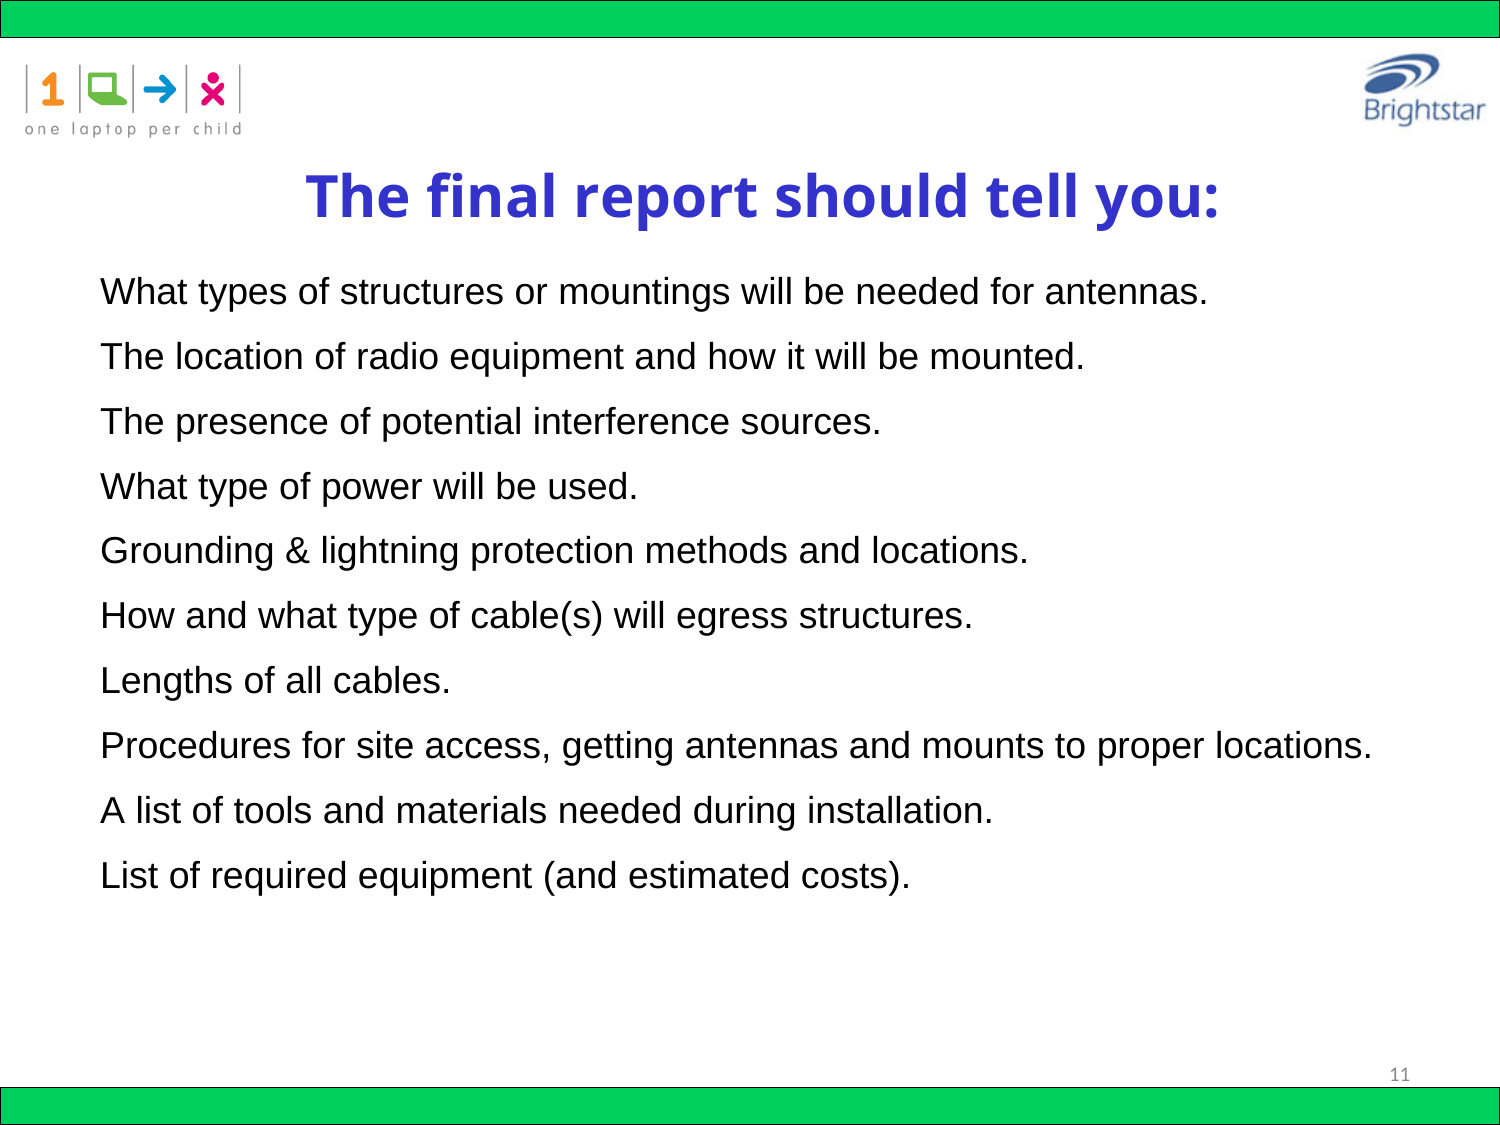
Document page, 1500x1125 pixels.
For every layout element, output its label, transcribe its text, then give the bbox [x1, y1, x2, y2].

picture [1360, 49, 1500, 138]
text_box What types of structures or mountings will be needed for antennas. The location of radio equipment and how it will be mounted. The presence of potential interference sources. What type of power will be used. Grounding & lightning protection methods and locations. How and what type of cable(s) will egress structures. Lengths of all cables. Procedures for site access, getting antennas and mounts to proper locations. A list of tools and materials needed during installation. List of required equipment (and estimated costs). [74, 249, 1450, 913]
picture [12, 49, 250, 143]
text_box The final report should tell you: [200, 137, 1326, 250]
text_box <number> [1074, 1042, 1426, 1103]
